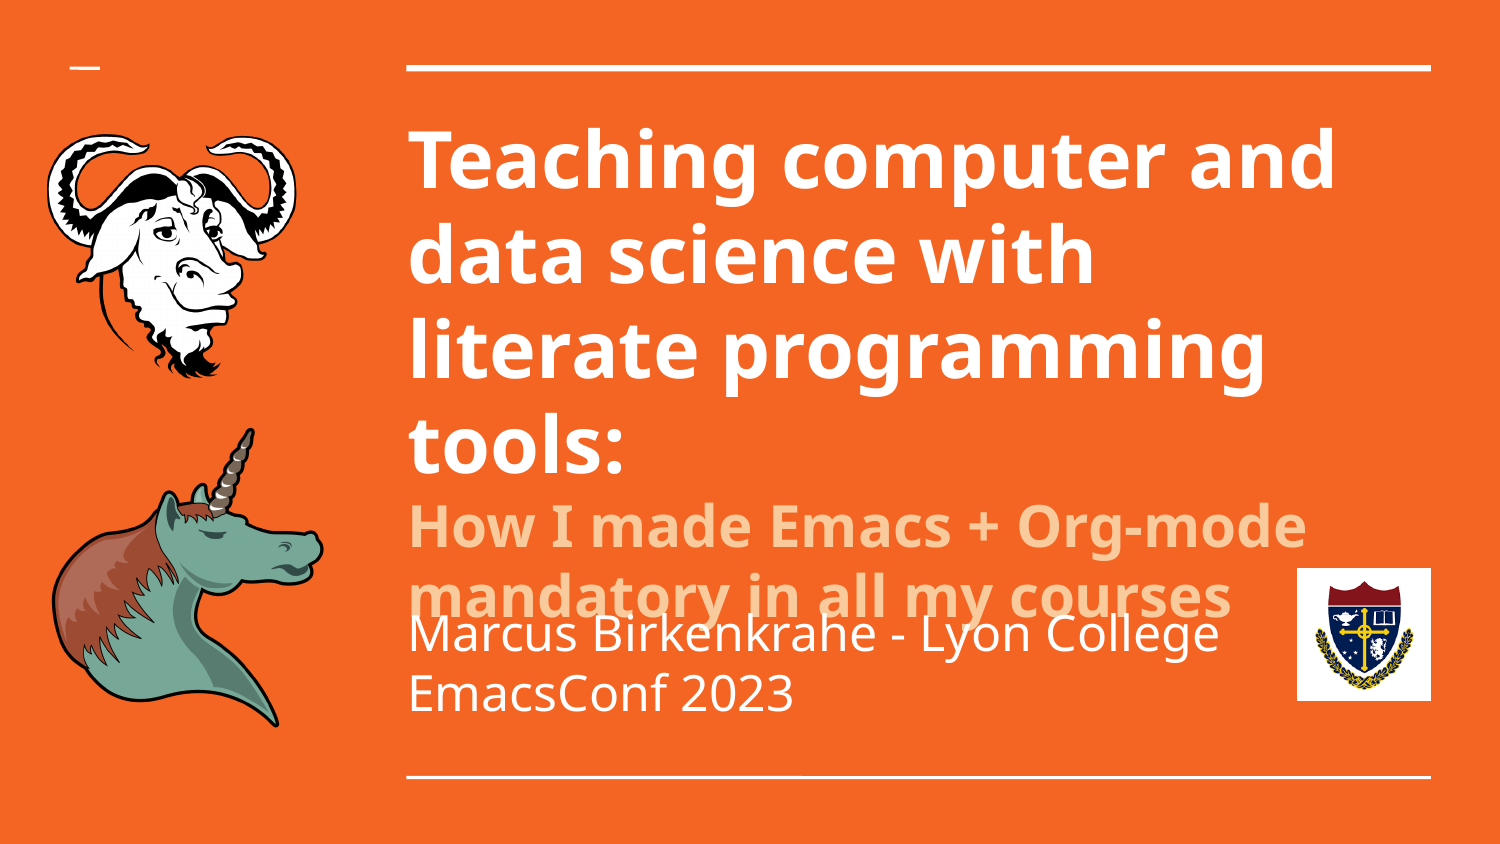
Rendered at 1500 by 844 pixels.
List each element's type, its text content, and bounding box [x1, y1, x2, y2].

picture [1297, 568, 1431, 702]
picture [0, 73, 524, 802]
title Teaching computer and data science with literate programming tools: How I made Emacs + Org-mode mandatory in all my courses [446, 94, 1477, 600]
subtitle Marcus Birkenkrahe - Lyon College EmacsConf 2023 [524, 532, 1431, 737]
